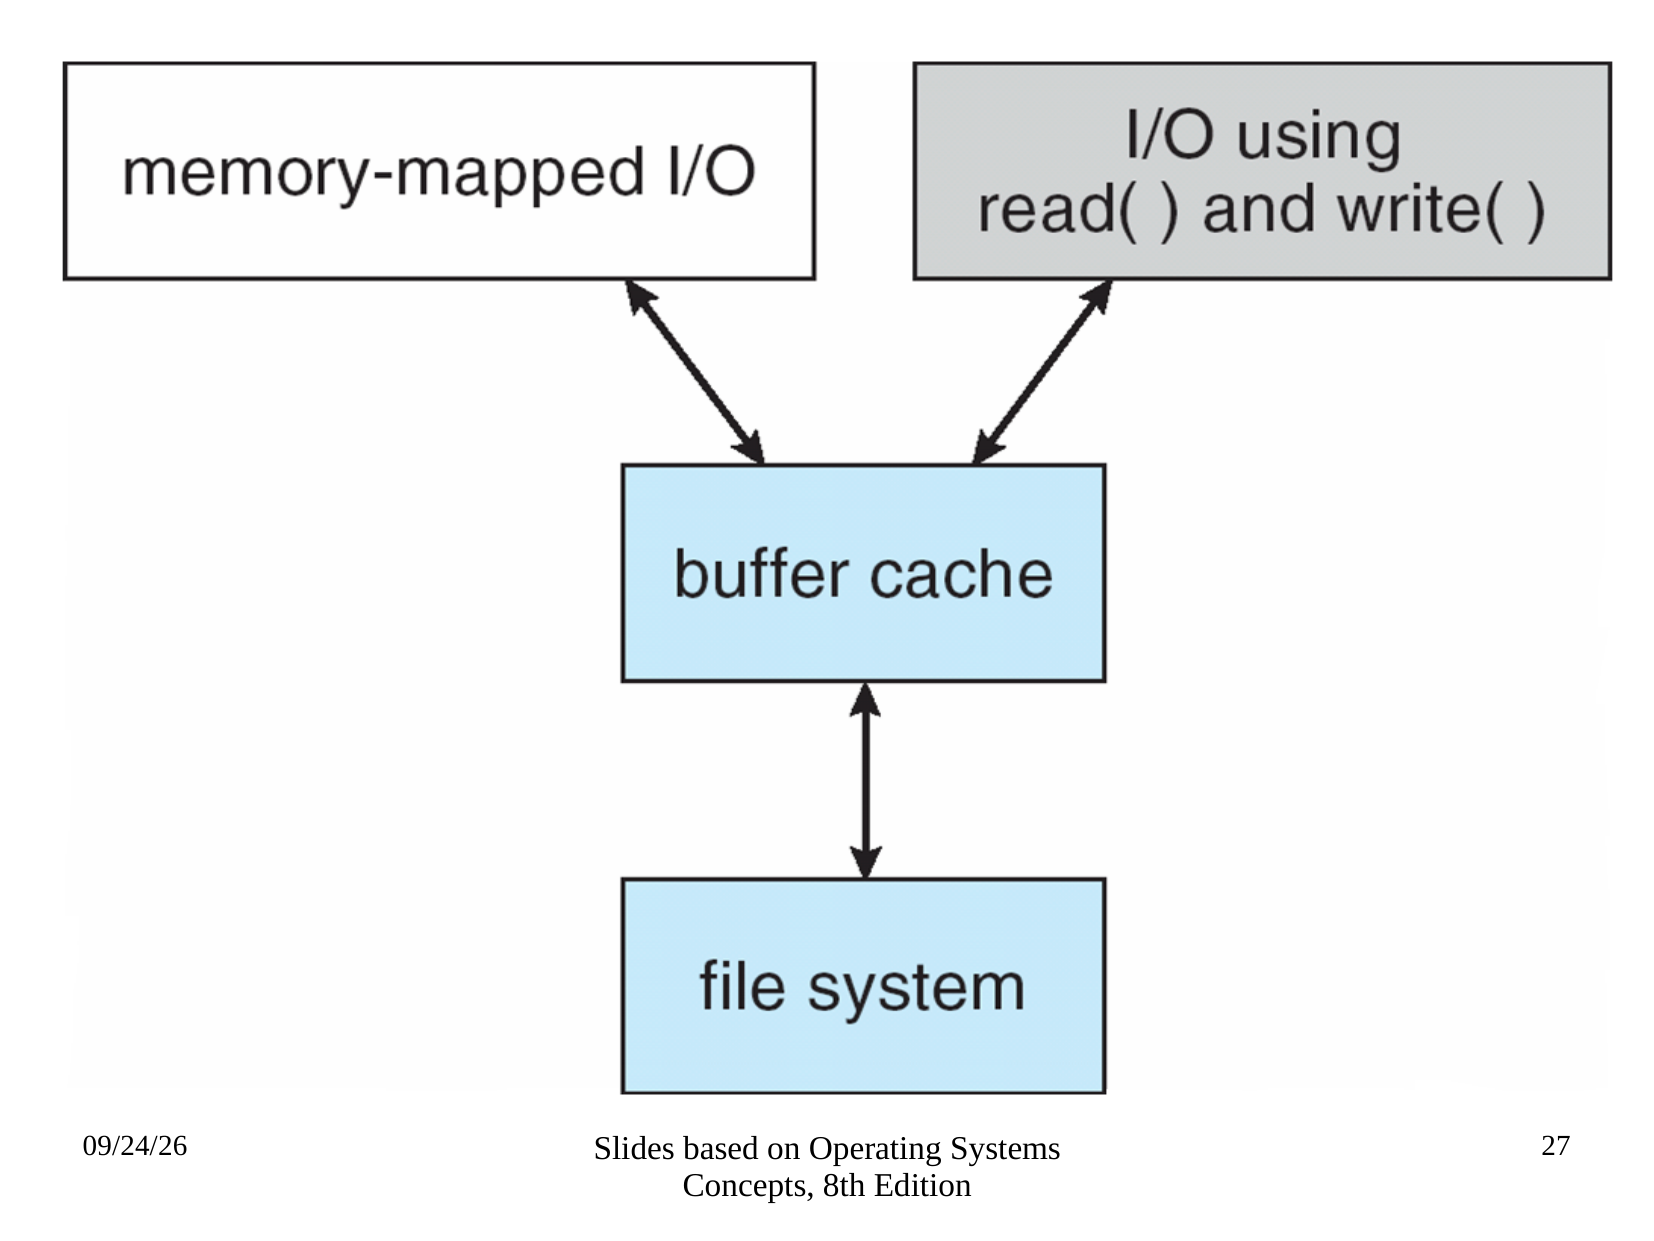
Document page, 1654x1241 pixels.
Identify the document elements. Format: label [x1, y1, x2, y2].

picture [60, 59, 1614, 1096]
